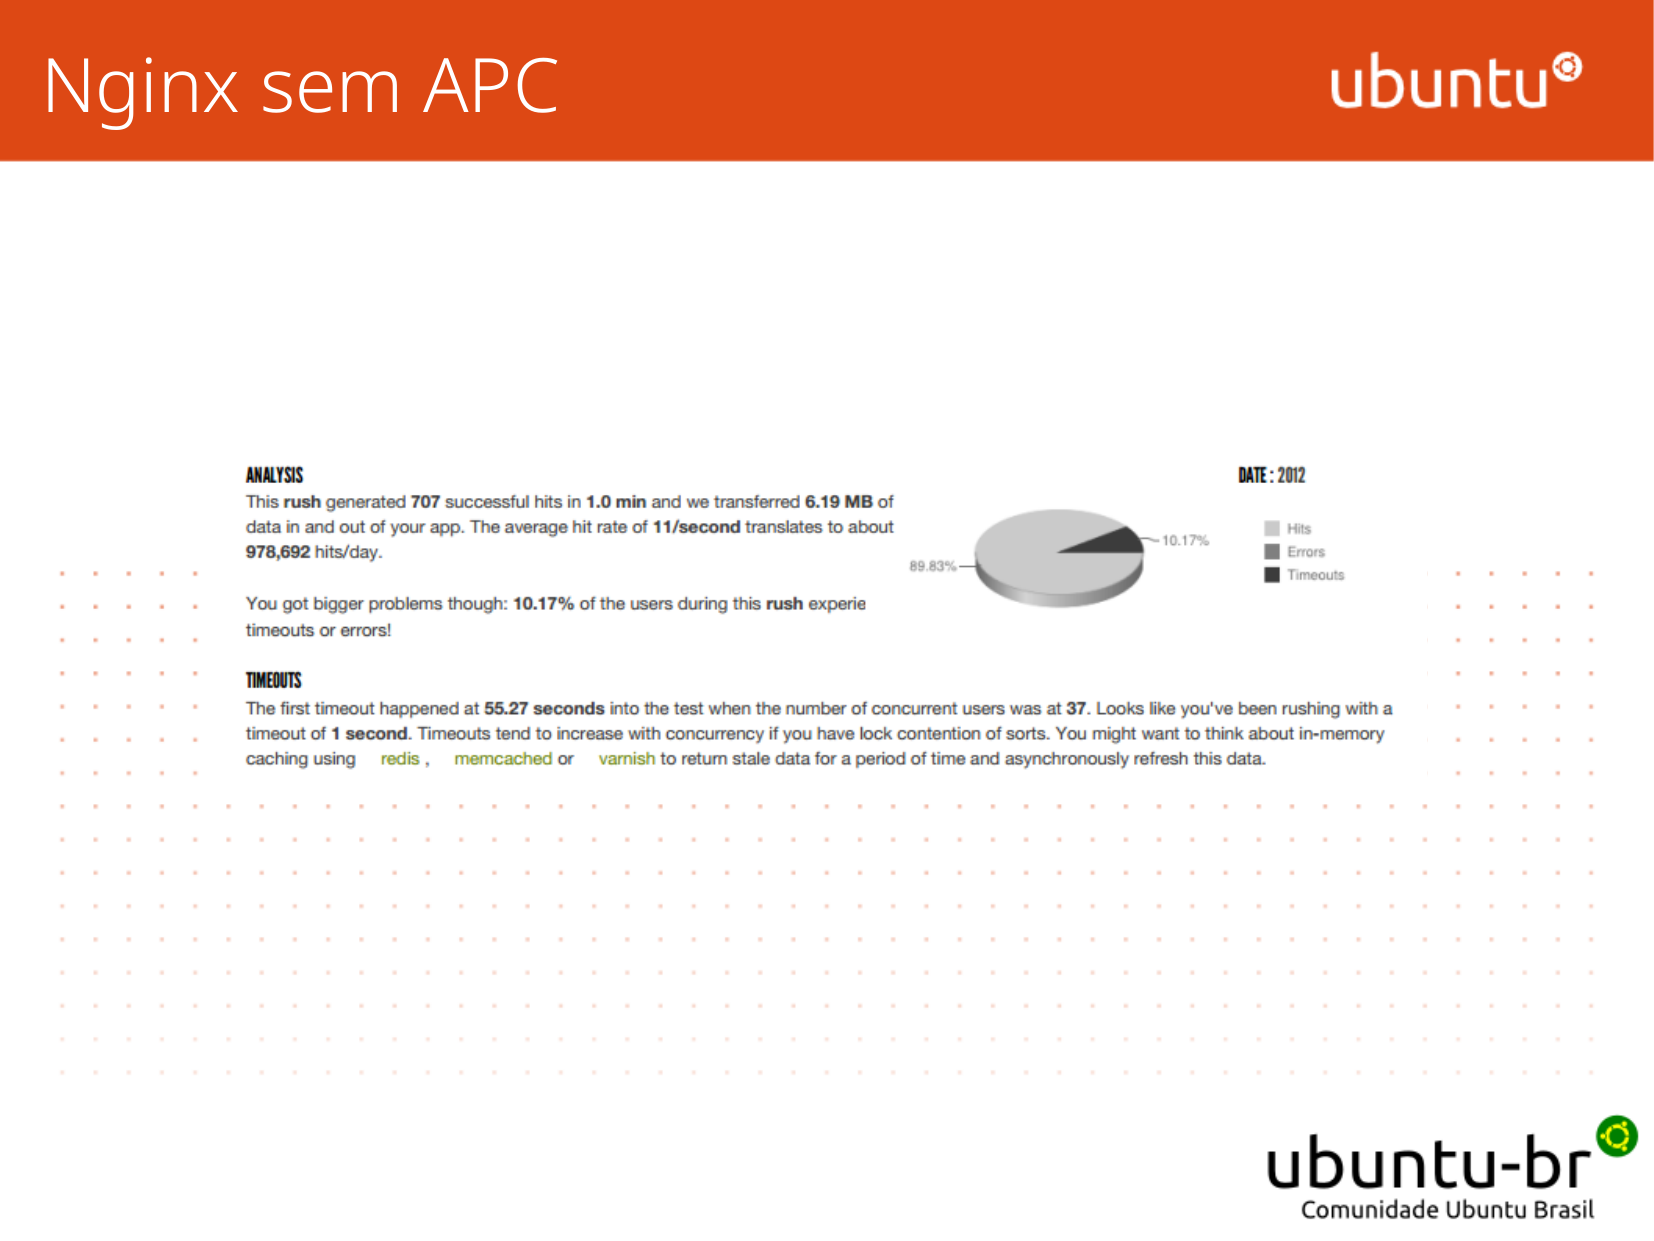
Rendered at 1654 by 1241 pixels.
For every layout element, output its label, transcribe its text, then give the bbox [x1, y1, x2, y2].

title Nginx sem APC [41, 31, 1300, 136]
picture [0, 0, 1654, 1241]
